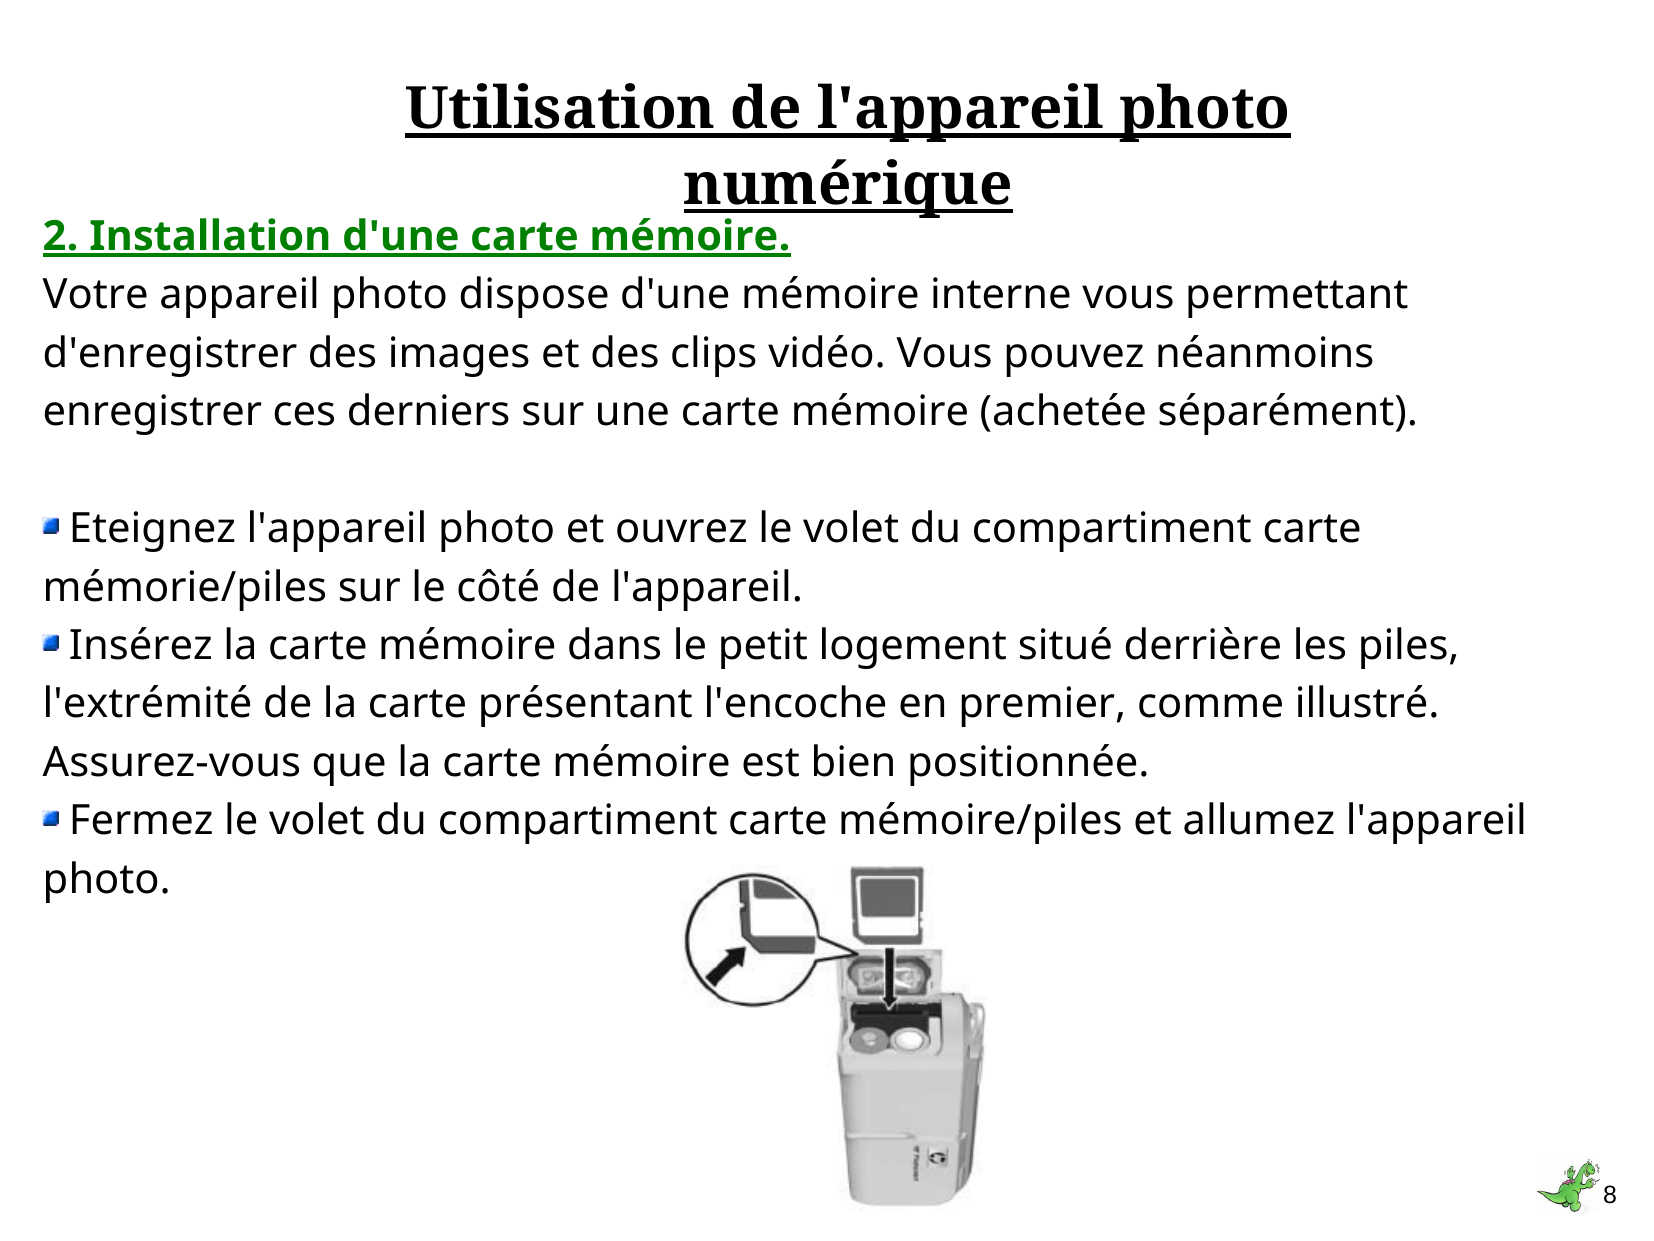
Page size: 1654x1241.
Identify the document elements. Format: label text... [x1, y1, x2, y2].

text_box 8 [1603, 1180, 1632, 1210]
picture [1536, 1157, 1600, 1214]
picture [42, 634, 59, 651]
text_box 2. Installation d'une carte mémoire. Votre appareil photo dispose d'une mémoire interne vous permettant d'enregistrer des images et des clips vidéo. Vous pouvez néanmoins enregistrer ces derniers sur une carte mémoire (achetée séparément). Eteignez l'appareil photo et ouvrez le volet du compartiment carte mémorie/piles sur le côté de l'appareil. Insérez la carte mémoire dans le petit logement situé derrière les piles, l'extrémité de la carte présentant l'encoche en premier, comme illustré. Assurez-vous que la carte mémoire est bien positionnée. Fermez le volet du compartiment carte mémoire/piles et allumez l'appareil photo. [27, 192, 1566, 1152]
picture [42, 517, 59, 534]
picture [679, 859, 989, 1211]
text_box Utilisation de l'appareil photo numérique [236, 57, 1460, 148]
picture [42, 810, 59, 826]
